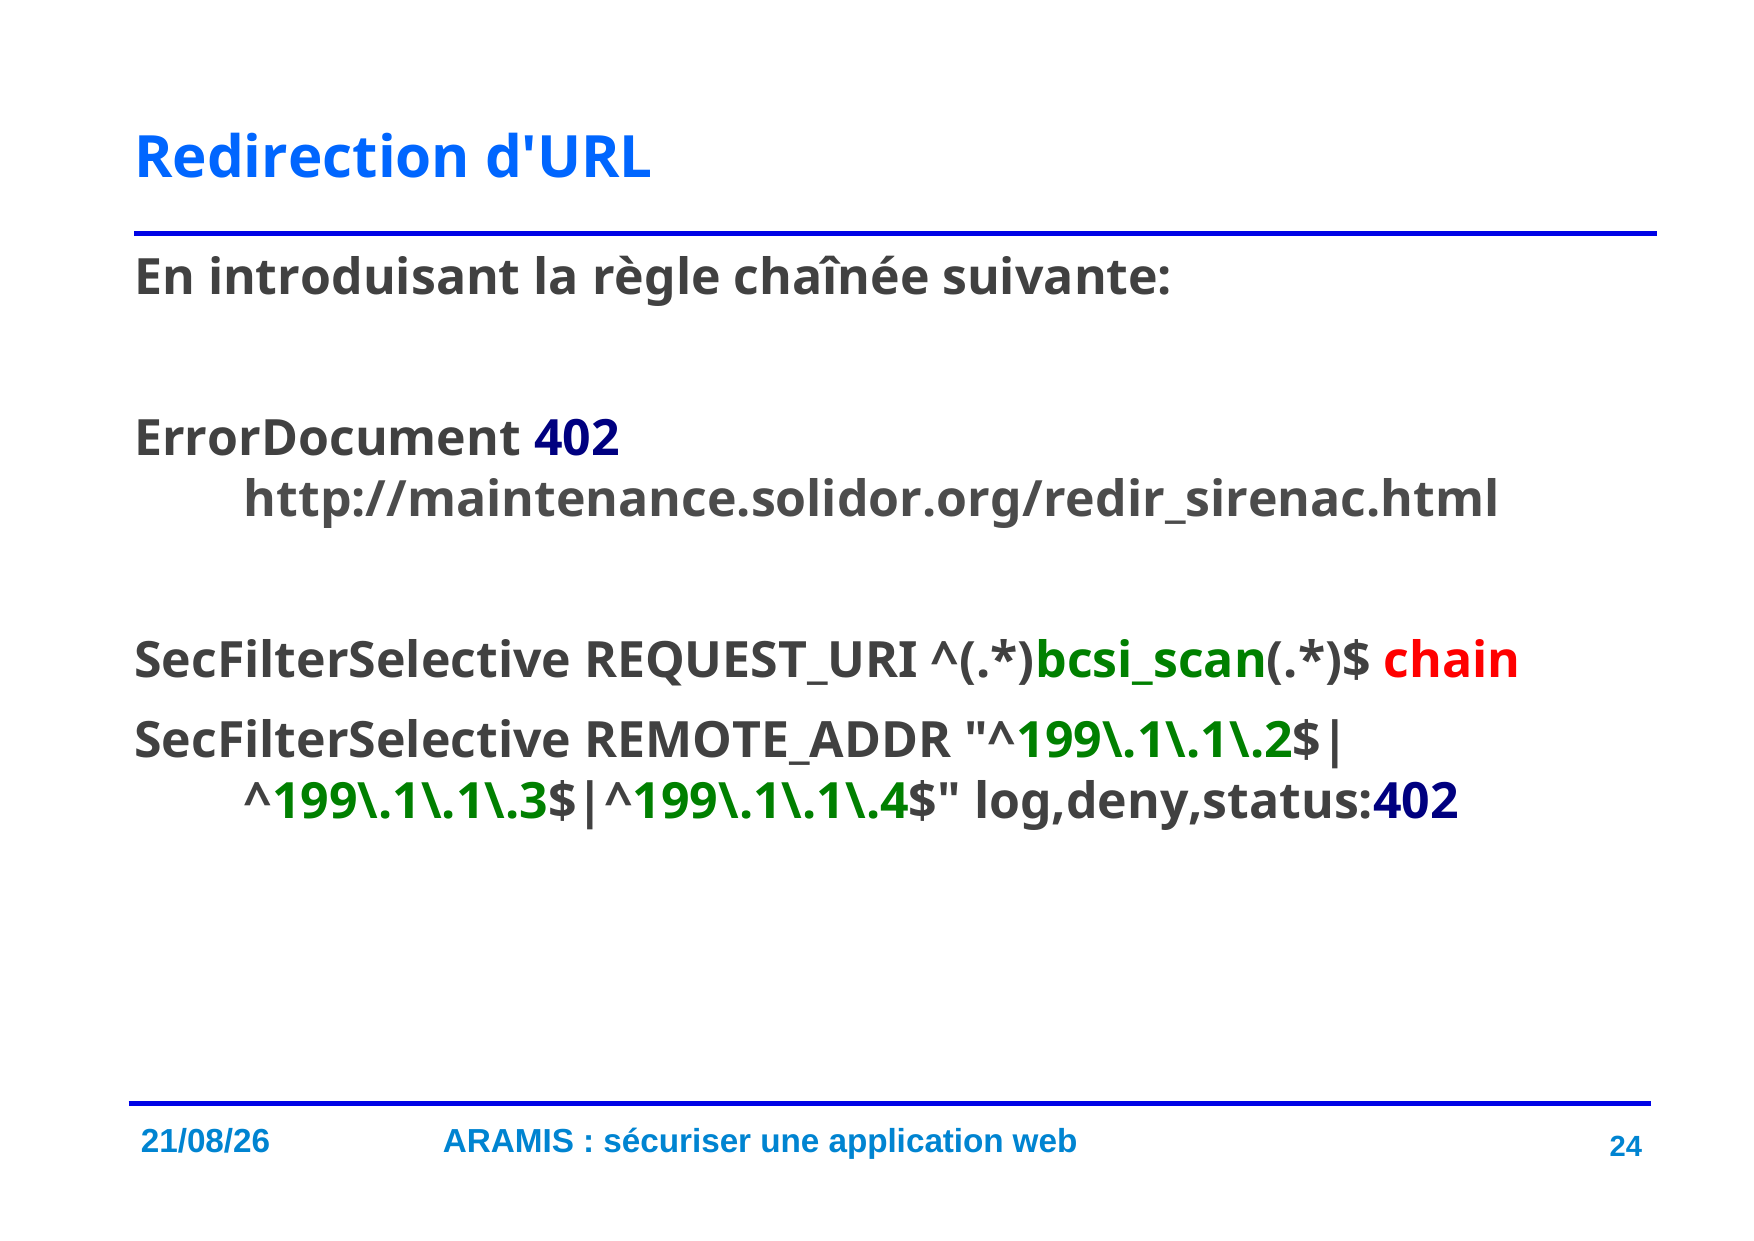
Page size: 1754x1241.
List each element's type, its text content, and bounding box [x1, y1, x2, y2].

title Redirection d'URL [134, 103, 1456, 214]
list En introduisant la règle chaînée suivante: ErrorDocument 402 http://maintenance.solidor.org/redir_sirenac.html SecFilterSelective REQUEST_URI ^(.*)bcsi_scan(.*)$ chain SecFilterSelective REMOTE_ADDR "^199\.1\.1\.2$|^199\.1\.1\.3$|^199\.1\.1\.4$" log,deny,status:402 [134, 245, 1657, 1031]
